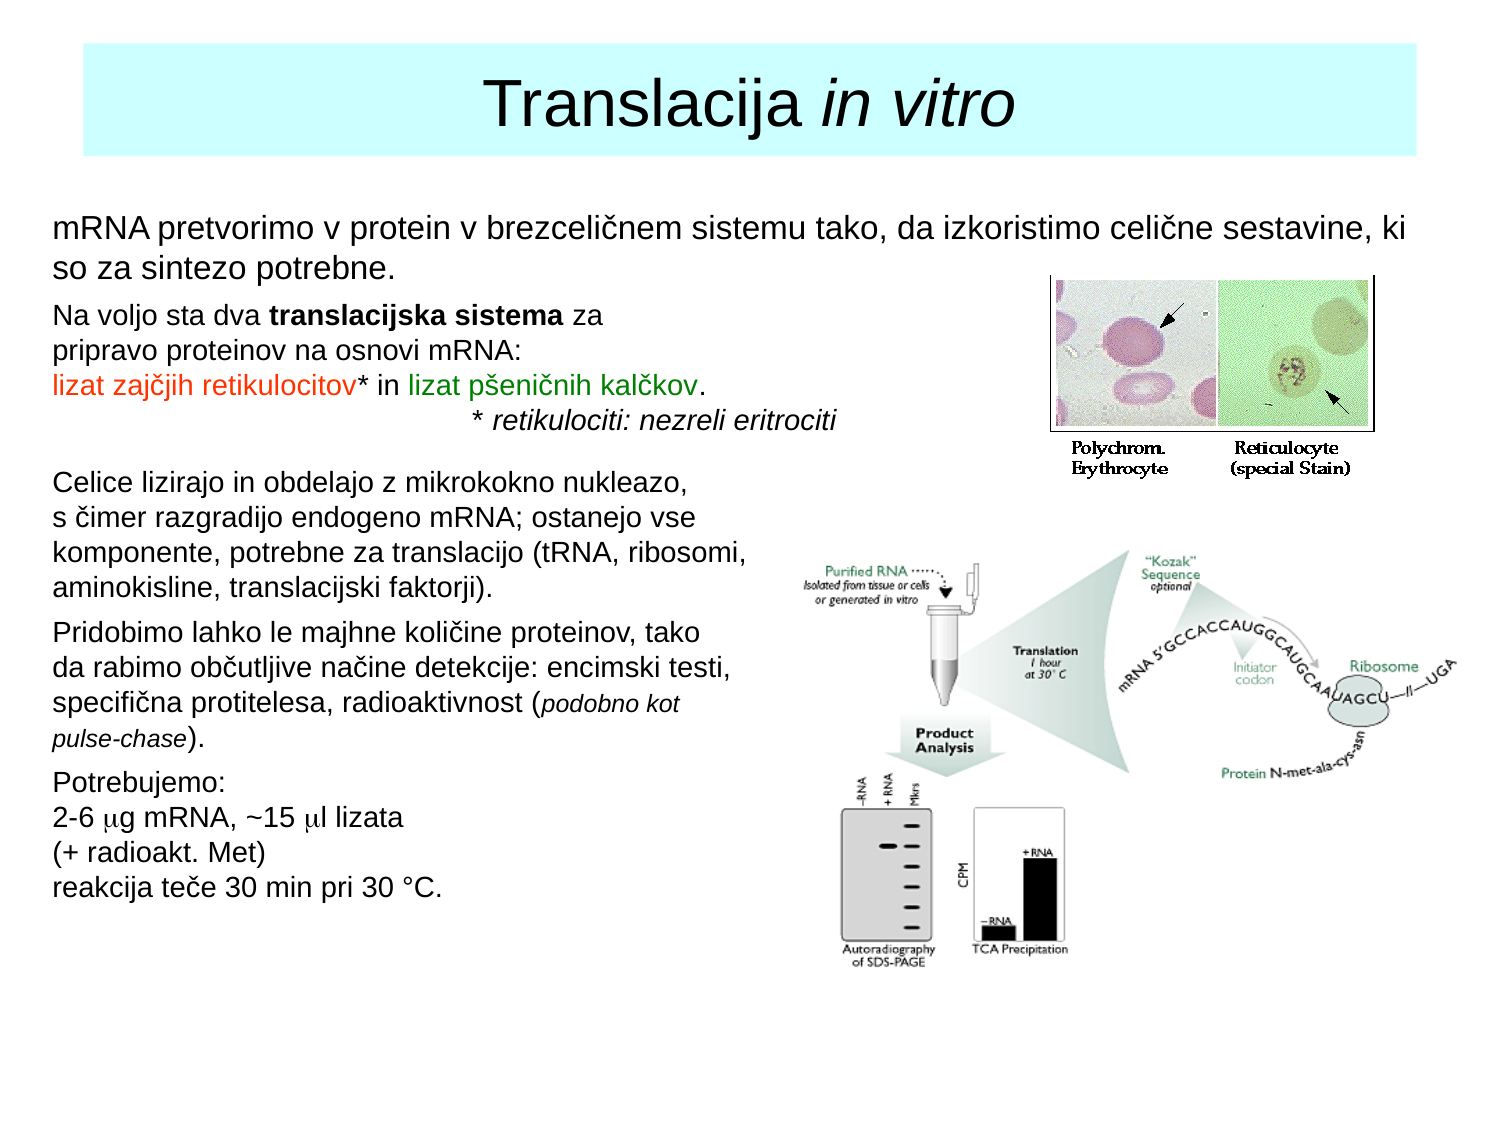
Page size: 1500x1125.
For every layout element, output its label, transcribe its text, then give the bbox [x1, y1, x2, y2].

picture [1050, 275, 1375, 483]
text_box Translacija in vitro [83, 43, 1417, 156]
picture [800, 549, 1475, 971]
text_box mRNA pretvorimo v protein v brezceličnem sistemu tako, da izkoristimo celične sestavine, ki so za sintezo potrebne. Na voljo sta dva translacijska sistema za pripravo proteinov na osnovi mRNA: lizat zajčjih retikulocitov* in lizat pšeničnih kalčkov. * retikulociti: nezreli eritrociti Celice lizirajo in obdelajo z mikrokokno nukleazo, s čimer razgradijo endogeno mRNA; ostanejo vse komponente, potrebne za translacijo (tRNA, ribosomi, aminokisline, translacijski faktorji). Pridobimo lahko le majhne količine proteinov, tako da rabimo občutljive načine detekcije: encimski testi, specifična protitelesa, radioaktivnost (podobno kot pulse-chase). Potrebujemo: 2-6 mg mRNA, ~15 ml lizata (+ radioakt. Met) reakcija teče 30 min pri 30 °C. [37, 198, 1434, 1091]
